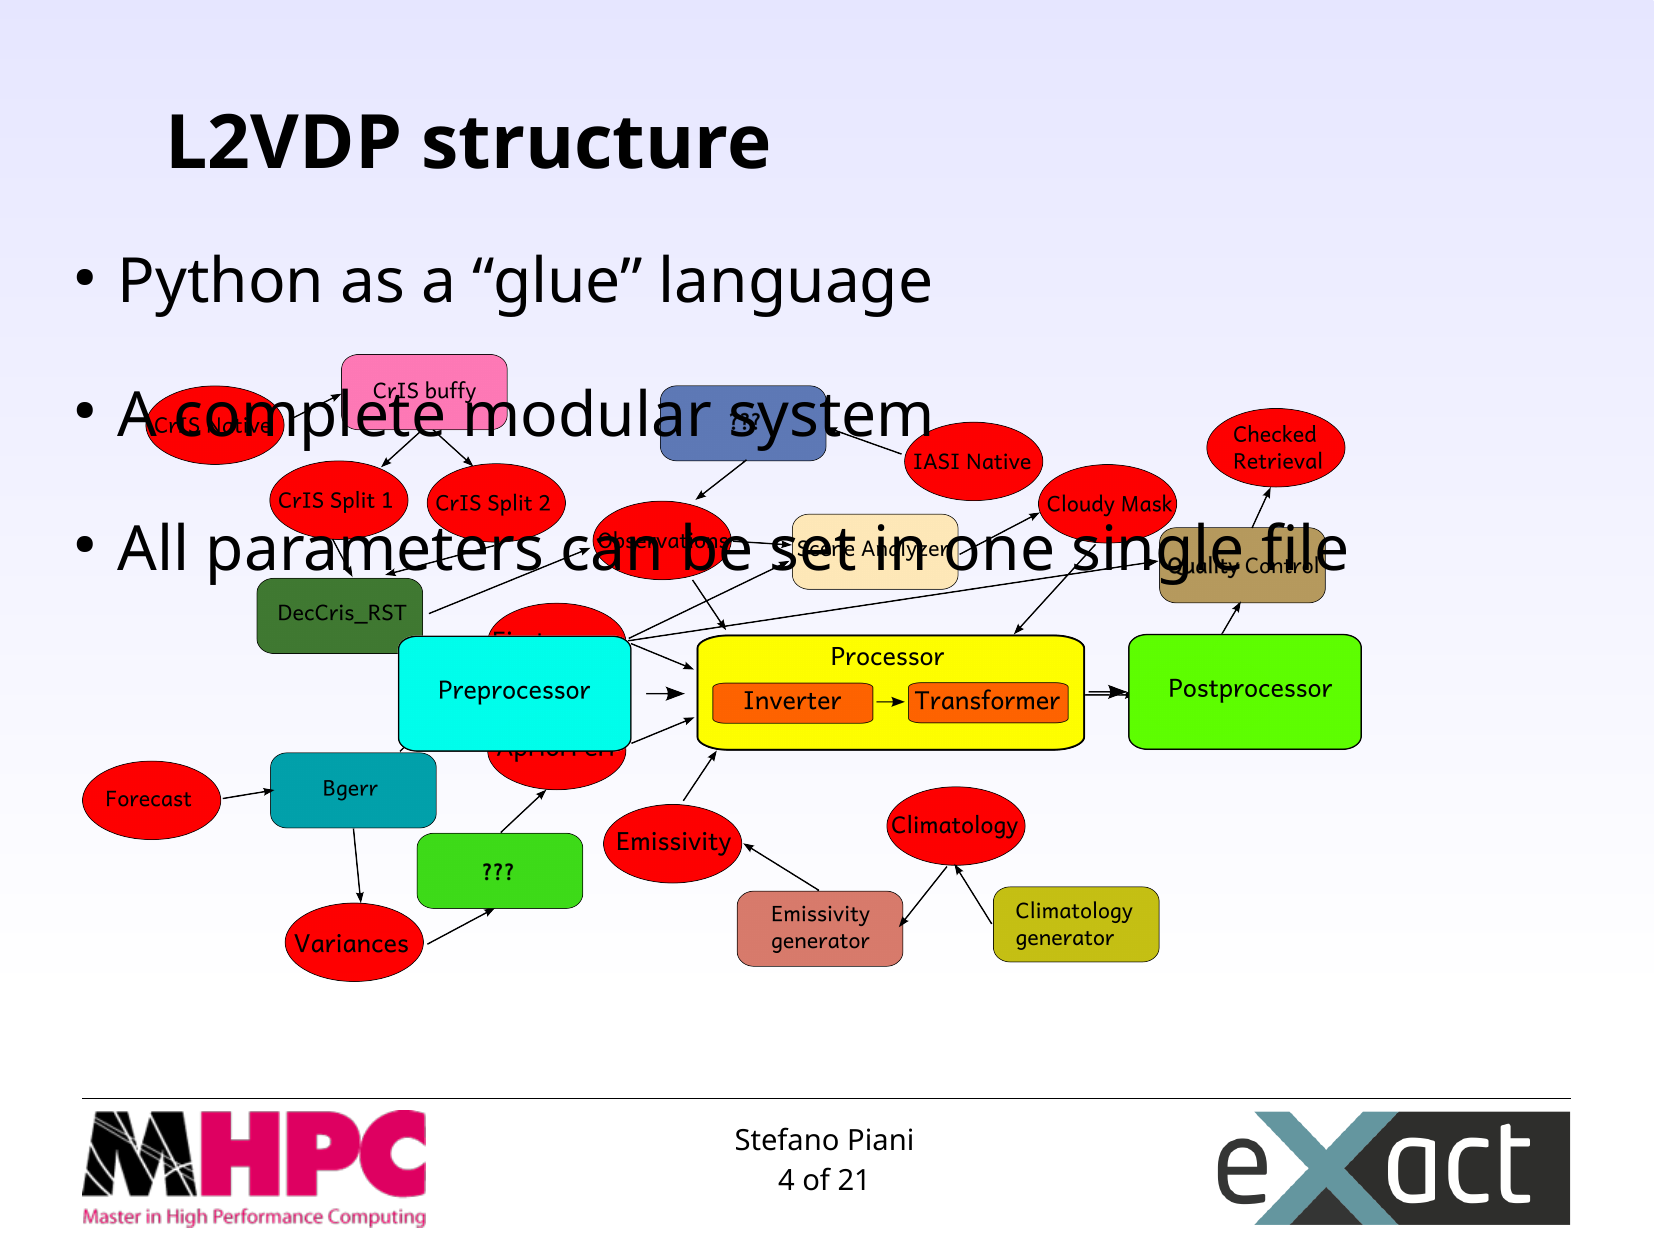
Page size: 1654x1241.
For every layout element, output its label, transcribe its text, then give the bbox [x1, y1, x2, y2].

title L2VDP structure [165, 35, 1583, 243]
picture [82, 597, 1362, 982]
picture [1216, 1110, 1571, 1226]
list Python as a “glue” language A complete modular system All parameters can be set in one single file [59, 236, 1548, 597]
picture [82, 1110, 426, 1228]
